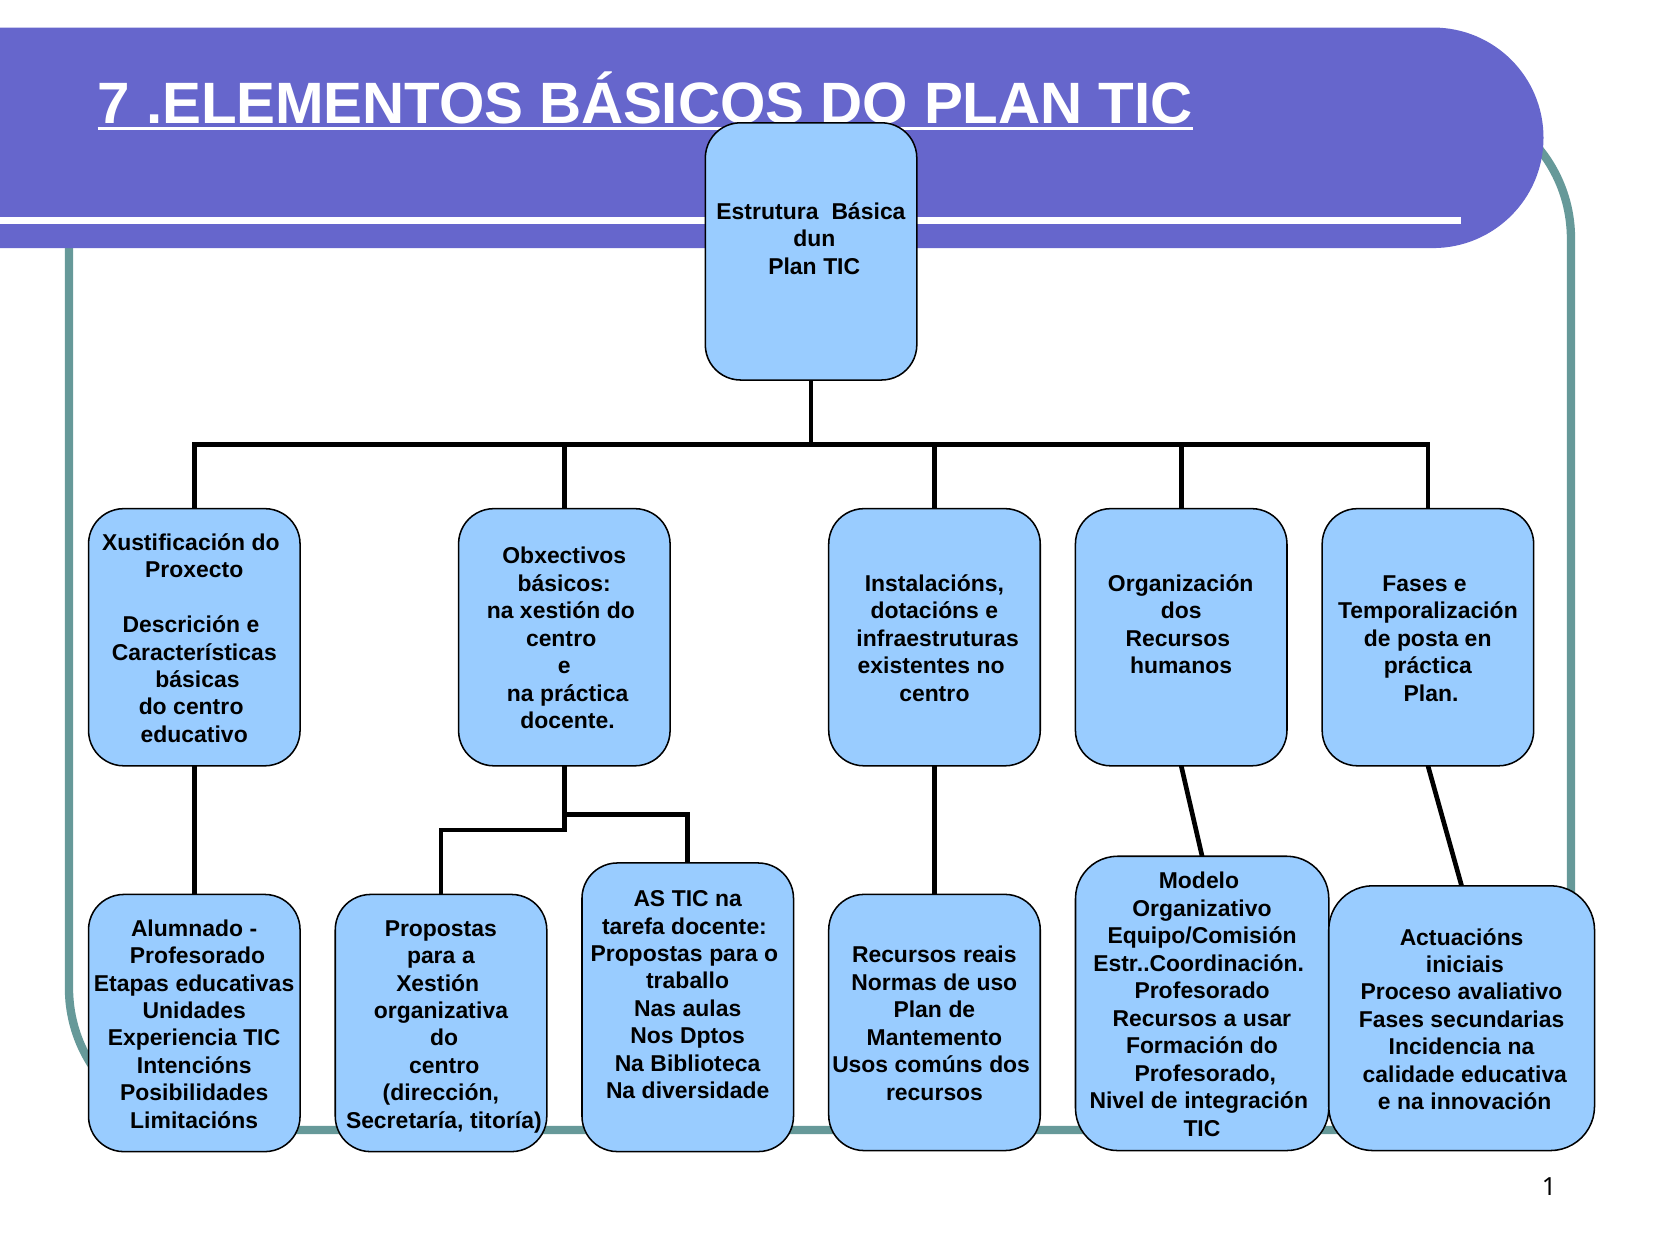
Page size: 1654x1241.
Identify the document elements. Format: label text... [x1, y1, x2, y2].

text_box Xustificación do Proxecto Descrición e Características básicas do centro educativo [88, 508, 301, 766]
text_box Obxectivos básicos: na xestión do centro e na práctica docente. [458, 508, 671, 766]
text_box Recursos reais Normas de uso Plan de Mantemento Usos comúns dos recursos [828, 894, 1041, 1151]
text_box Propostas para a Xestión organizativa do centro (dirección, Secretaría, titoría) [335, 894, 547, 1152]
text_box Alumnado - Profesorado Etapas educativas Unidades Experiencia TIC Intencións Posibilidades Limitacións [88, 894, 301, 1152]
text_box Actuacións iniciais Proceso avaliativo Fases secundarias Incidencia na calidade educativa e na innovación [1328, 885, 1595, 1151]
title 7 .ELEMENTOS BÁSICOS DO PLAN TIC [82, 49, 1517, 152]
text_box <número> [1185, 1129, 1571, 1213]
text_box Modelo Organizativo Equipo/Comisión Estr..Coordinación. Profesorado Recursos a usar Formación do Profesorado, Nivel de integración TIC [1075, 856, 1329, 1151]
text_box Fases e Temporalización de posta en práctica Plan. [1322, 508, 1534, 766]
text_box Organización dos Recursos humanos [1075, 508, 1287, 766]
text_box AS TIC na tarefa docente: Propostas para o traballo Nas aulas Nos Dptos Na Biblioteca Na diversidade [581, 862, 794, 1152]
text_box Instalacións, dotacións e infraestruturas existentes no centro [828, 508, 1041, 766]
text_box Estrutura Básica dun Plan TIC [705, 122, 917, 381]
